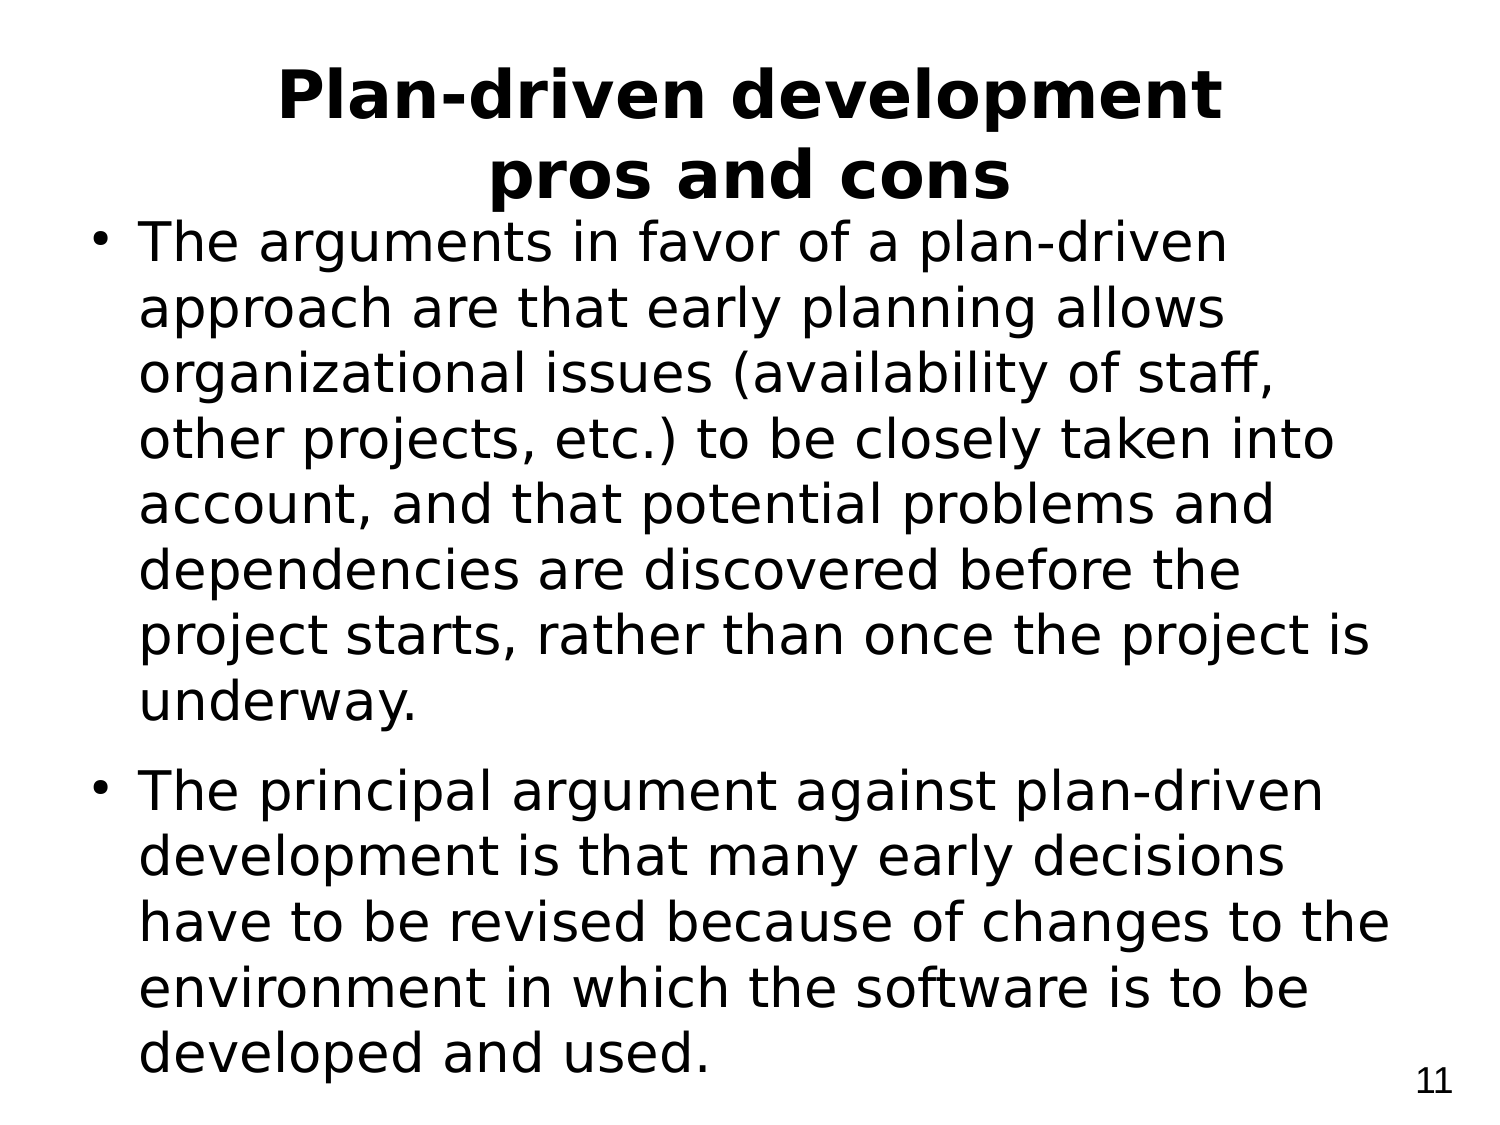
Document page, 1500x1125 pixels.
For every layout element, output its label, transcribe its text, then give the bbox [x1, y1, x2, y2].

title Plan-driven development pros and cons [75, 44, 1425, 177]
list The arguments in favor of a plan-driven approach are that early planning allows organizational issues (availability of staff, other projects, etc.) to be closely taken into account, and that potential problems and dependencies are discovered before the project starts, rather than once the project is underway. The principal argument against plan-driven development is that many early decisions have to be revised because of changes to the environment in which the software is to be developed and used. [75, 206, 1425, 1093]
